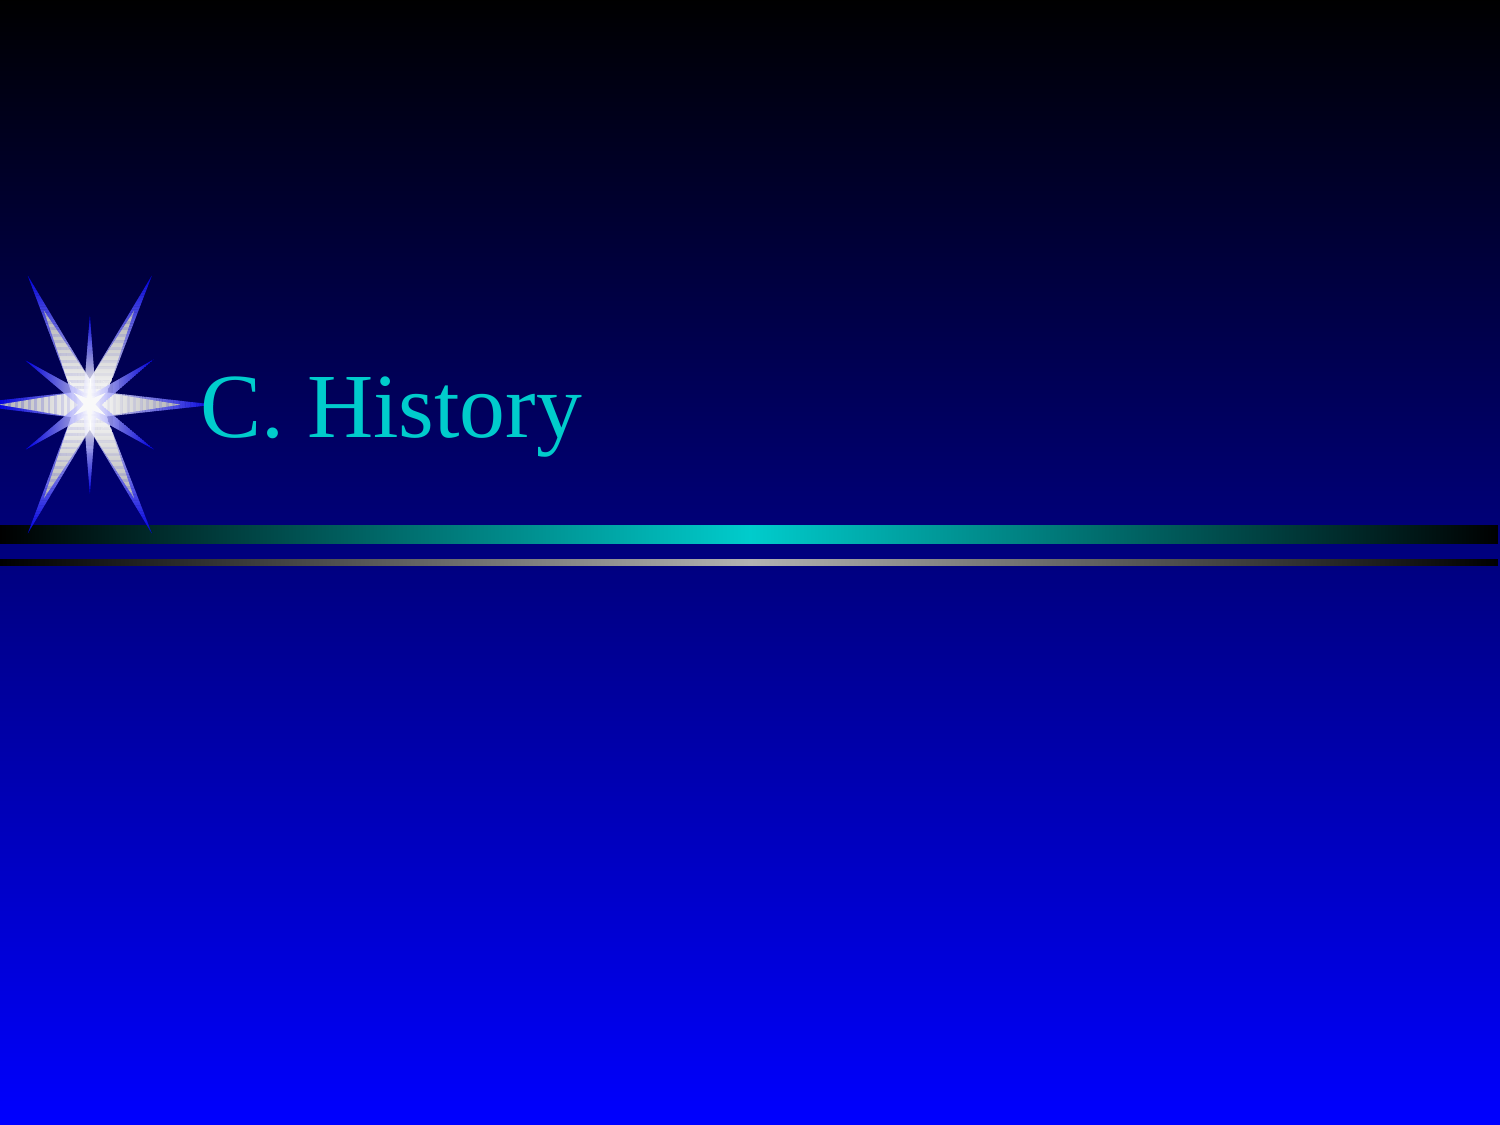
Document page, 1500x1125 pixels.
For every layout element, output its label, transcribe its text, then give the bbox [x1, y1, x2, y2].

title C. History [200, 312, 1476, 501]
